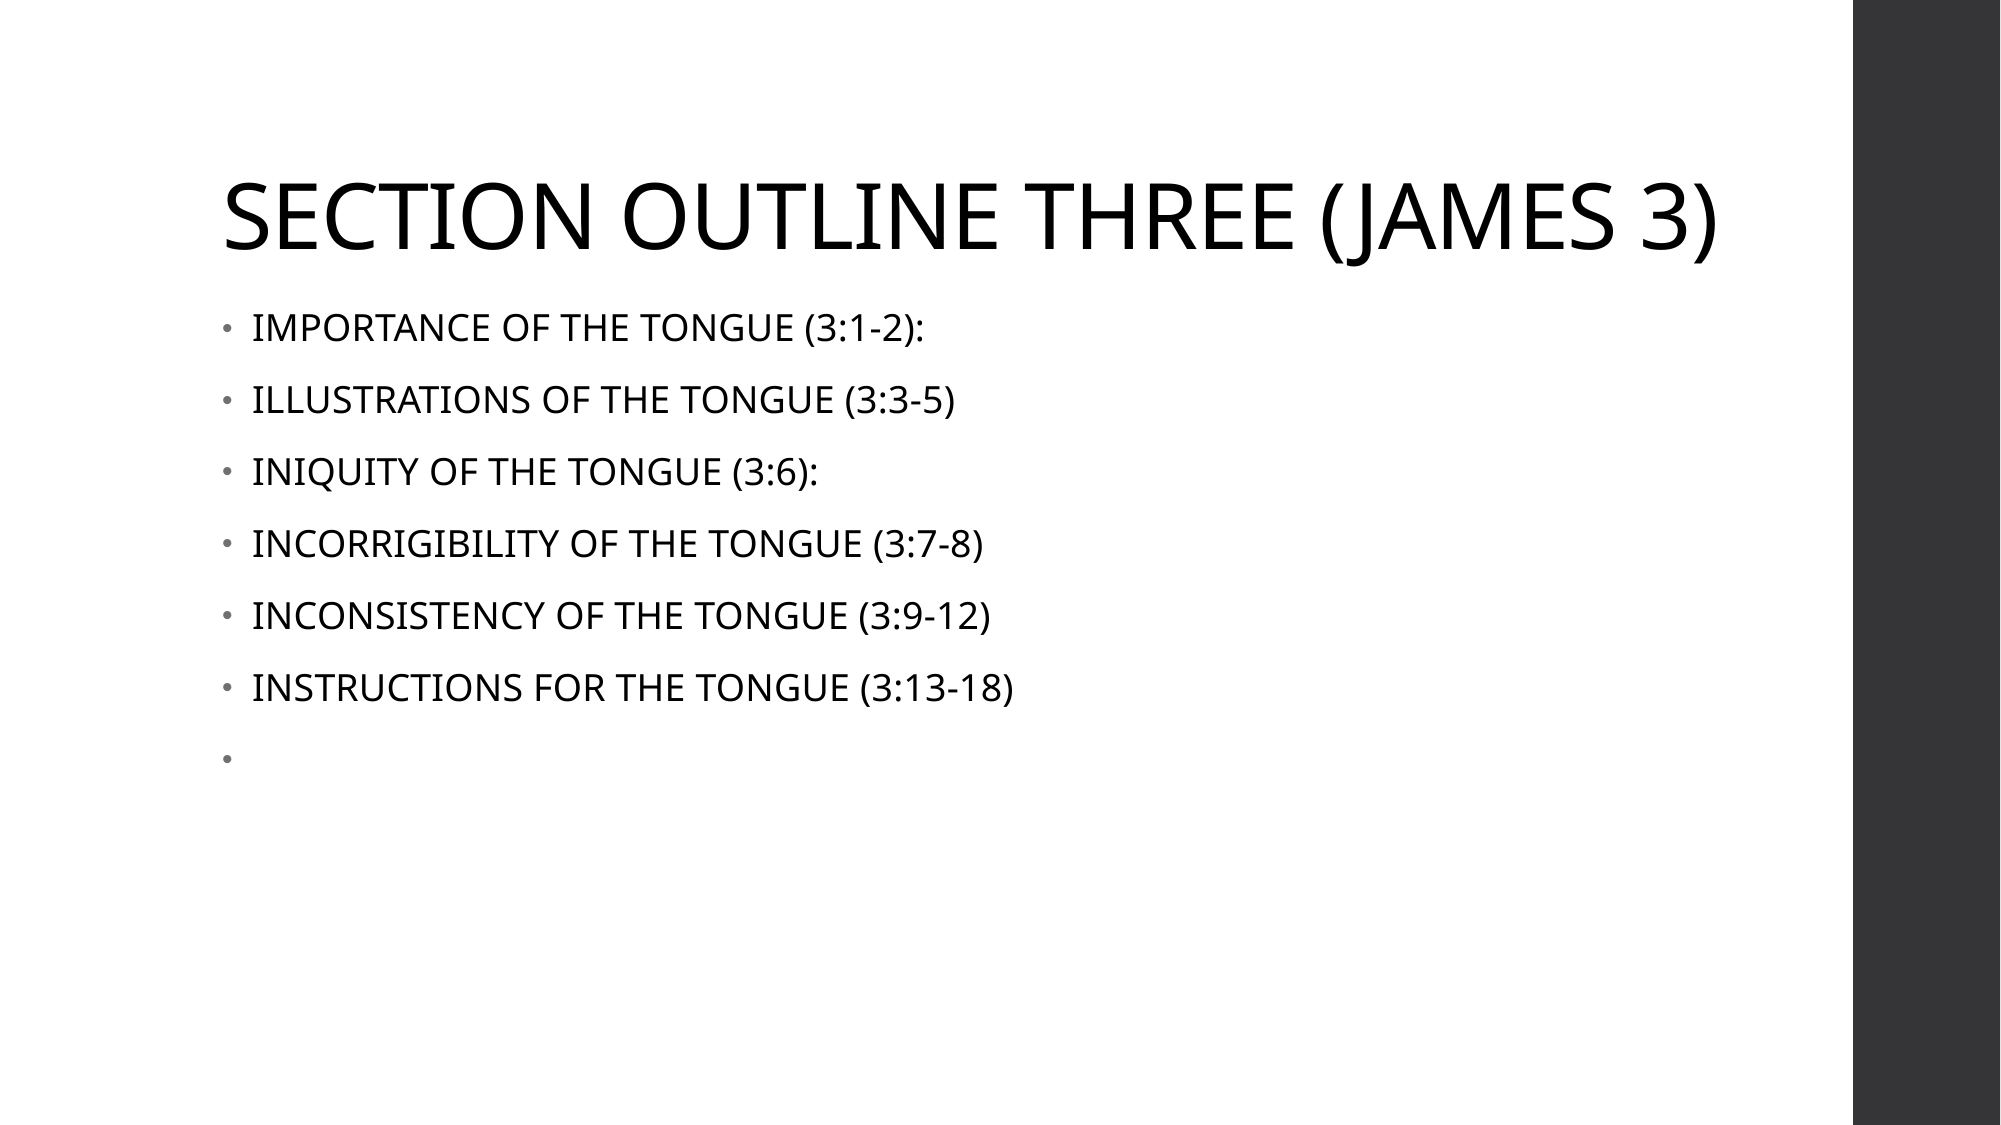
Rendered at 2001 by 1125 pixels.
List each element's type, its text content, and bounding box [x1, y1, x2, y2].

title SECTION OUTLINE THREE (JAMES 3) [206, 60, 1797, 278]
list IMPORTANCE OF THE TONGUE (3:1-2): ILLUSTRATIONS OF THE TONGUE (3:3-5) INIQUITY OF THE TONGUE (3:6): INCORRIGIBILITY OF THE TONGUE (3:7-8) INCONSISTENCY OF THE TONGUE (3:9-12) INSTRUCTIONS FOR THE TONGUE (3:13-18) [206, 299, 1617, 1014]
